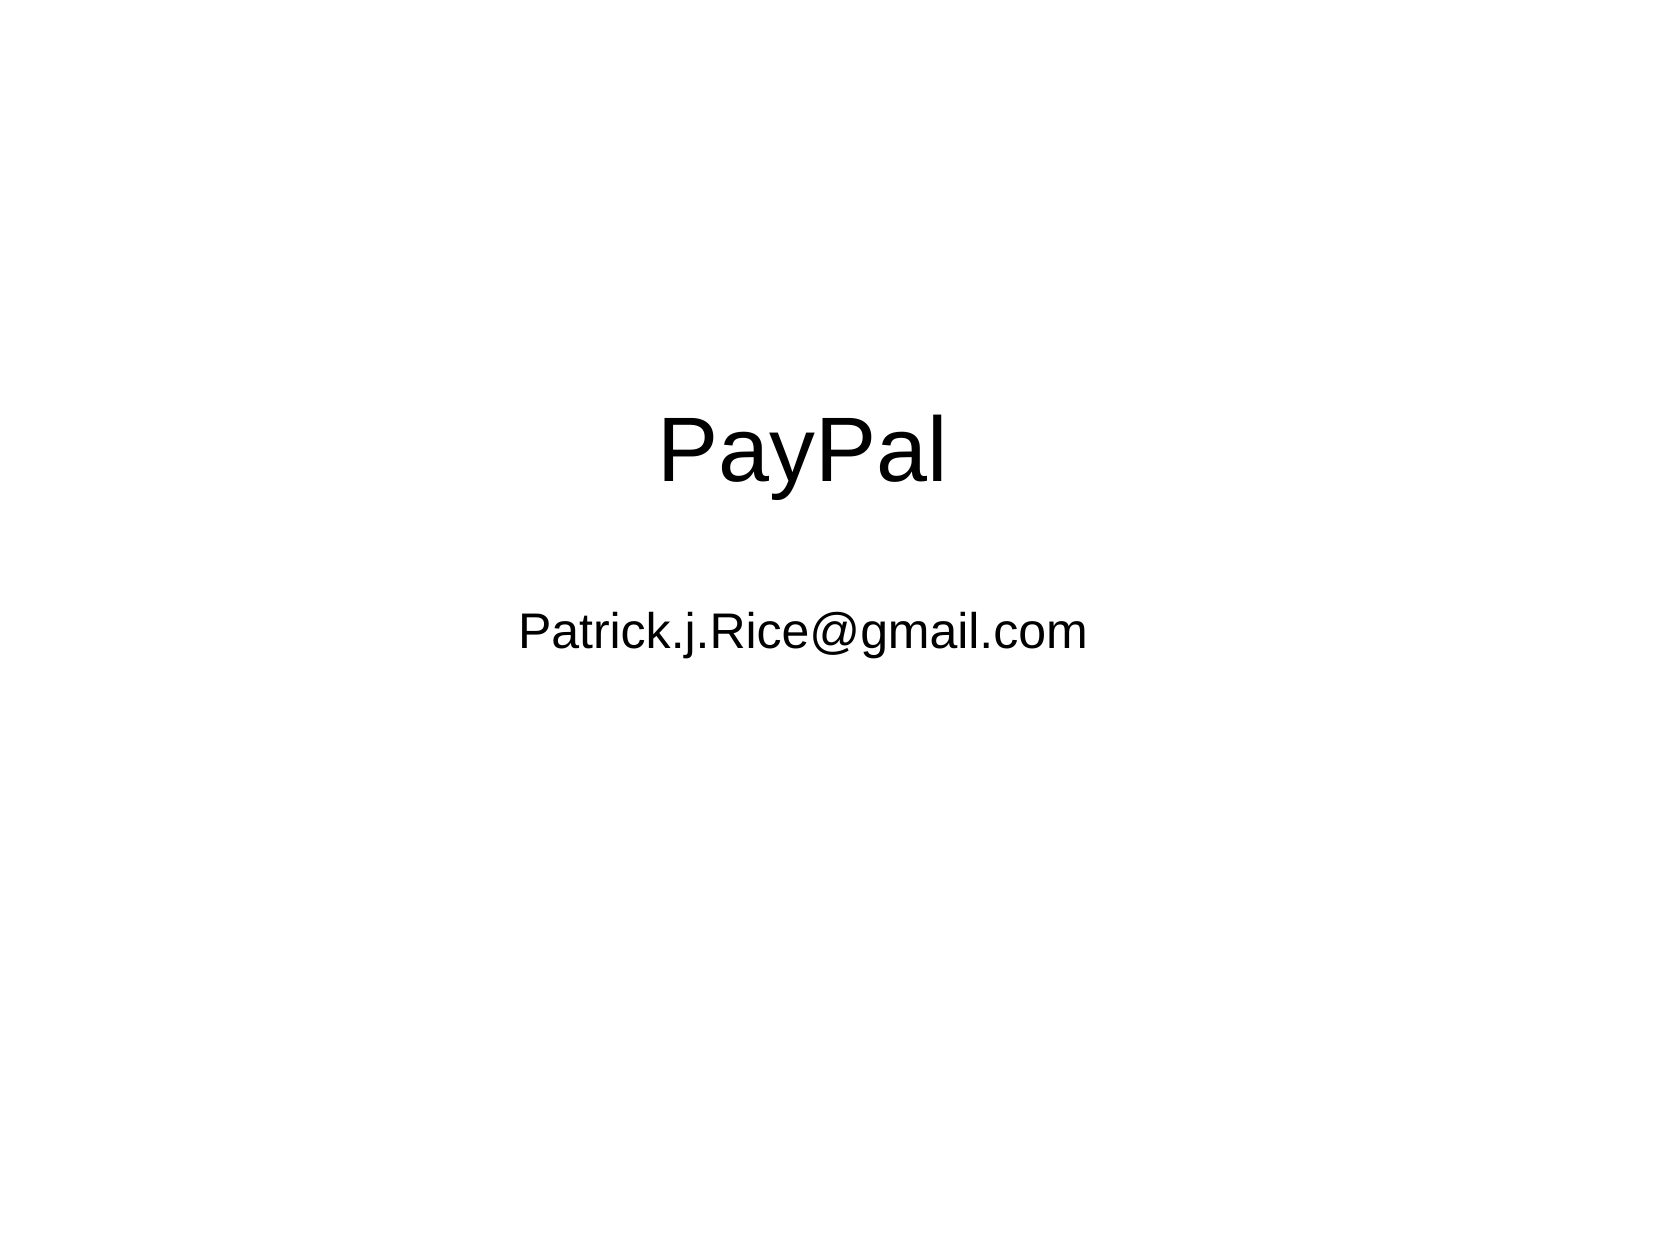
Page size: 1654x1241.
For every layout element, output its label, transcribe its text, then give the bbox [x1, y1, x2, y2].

title PayPal Patrick.j.Rice@gmail.com [59, 383, 1548, 674]
